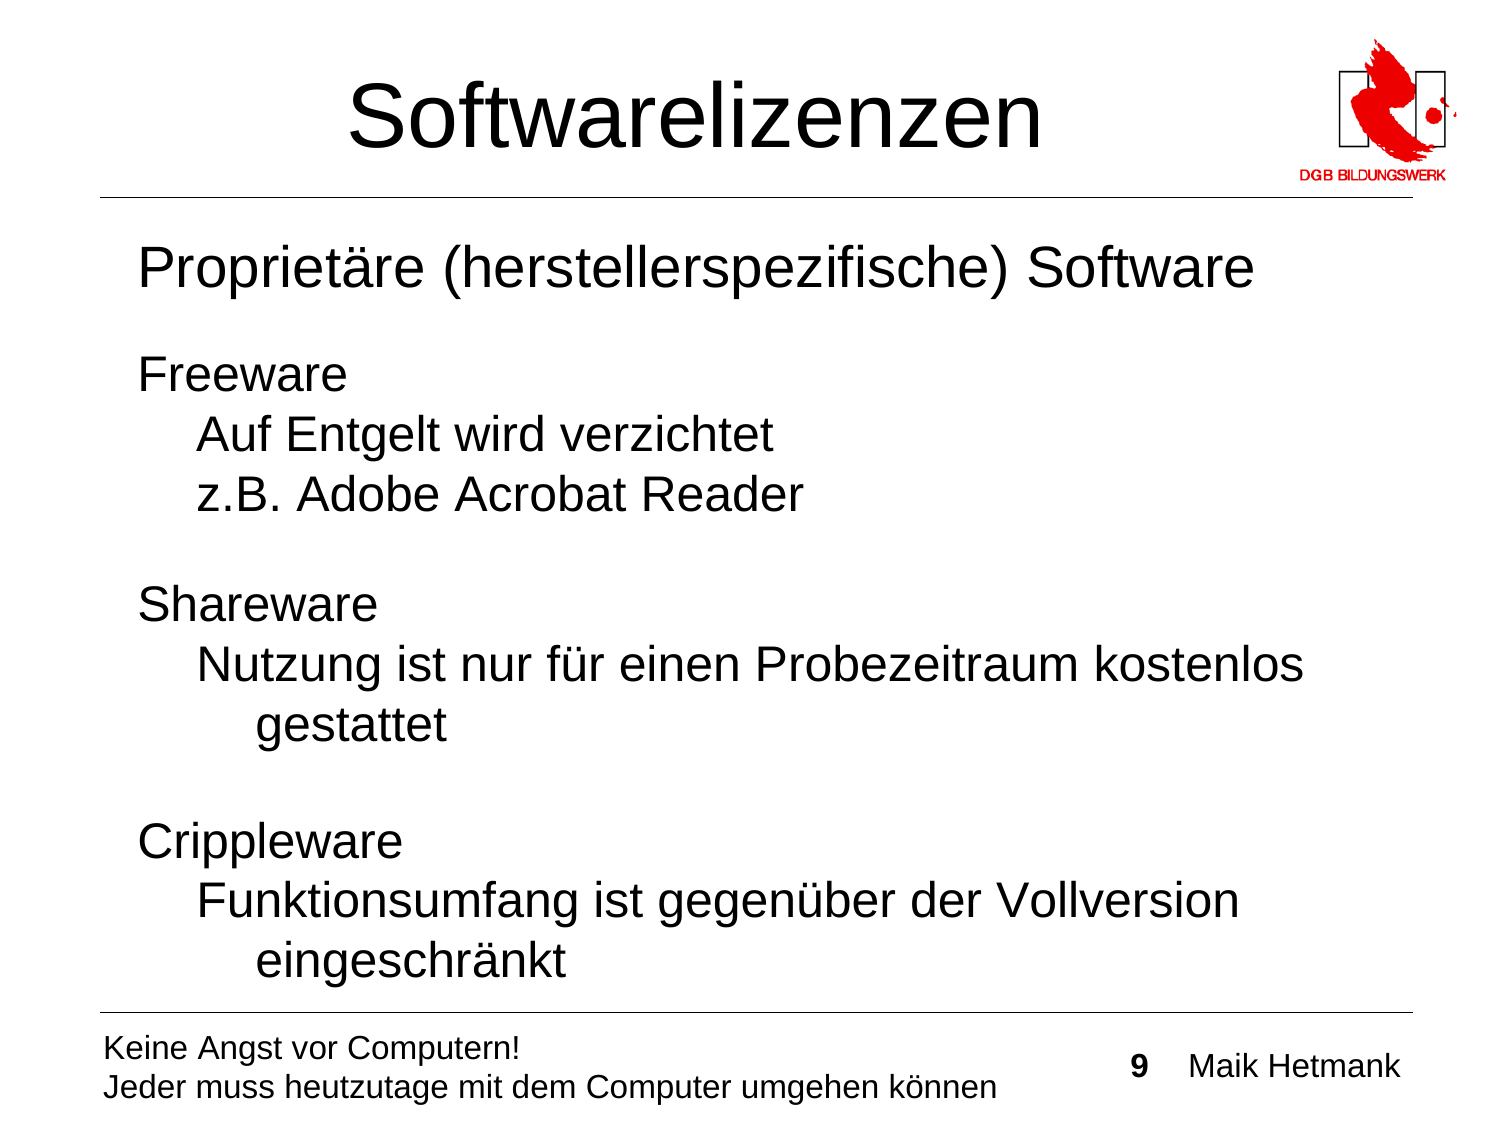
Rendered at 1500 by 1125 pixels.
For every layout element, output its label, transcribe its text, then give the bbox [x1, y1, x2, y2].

text_box Freeware Auf Entgelt wird verzichtet z.B. Adobe Acrobat Reader [137, 342, 1407, 518]
text_box Proprietäre (herstellerspezifische) Software [137, 230, 1407, 307]
text_box Crippleware Funktionsumfang ist gegenüber der Vollversion eingeschränkt [137, 809, 1407, 985]
picture [1299, 37, 1457, 181]
text_box Shareware Nutzung ist nur für einen Probezeitraum kostenlos gestattet [137, 572, 1407, 748]
title Softwarelizenzen [87, 49, 1305, 175]
